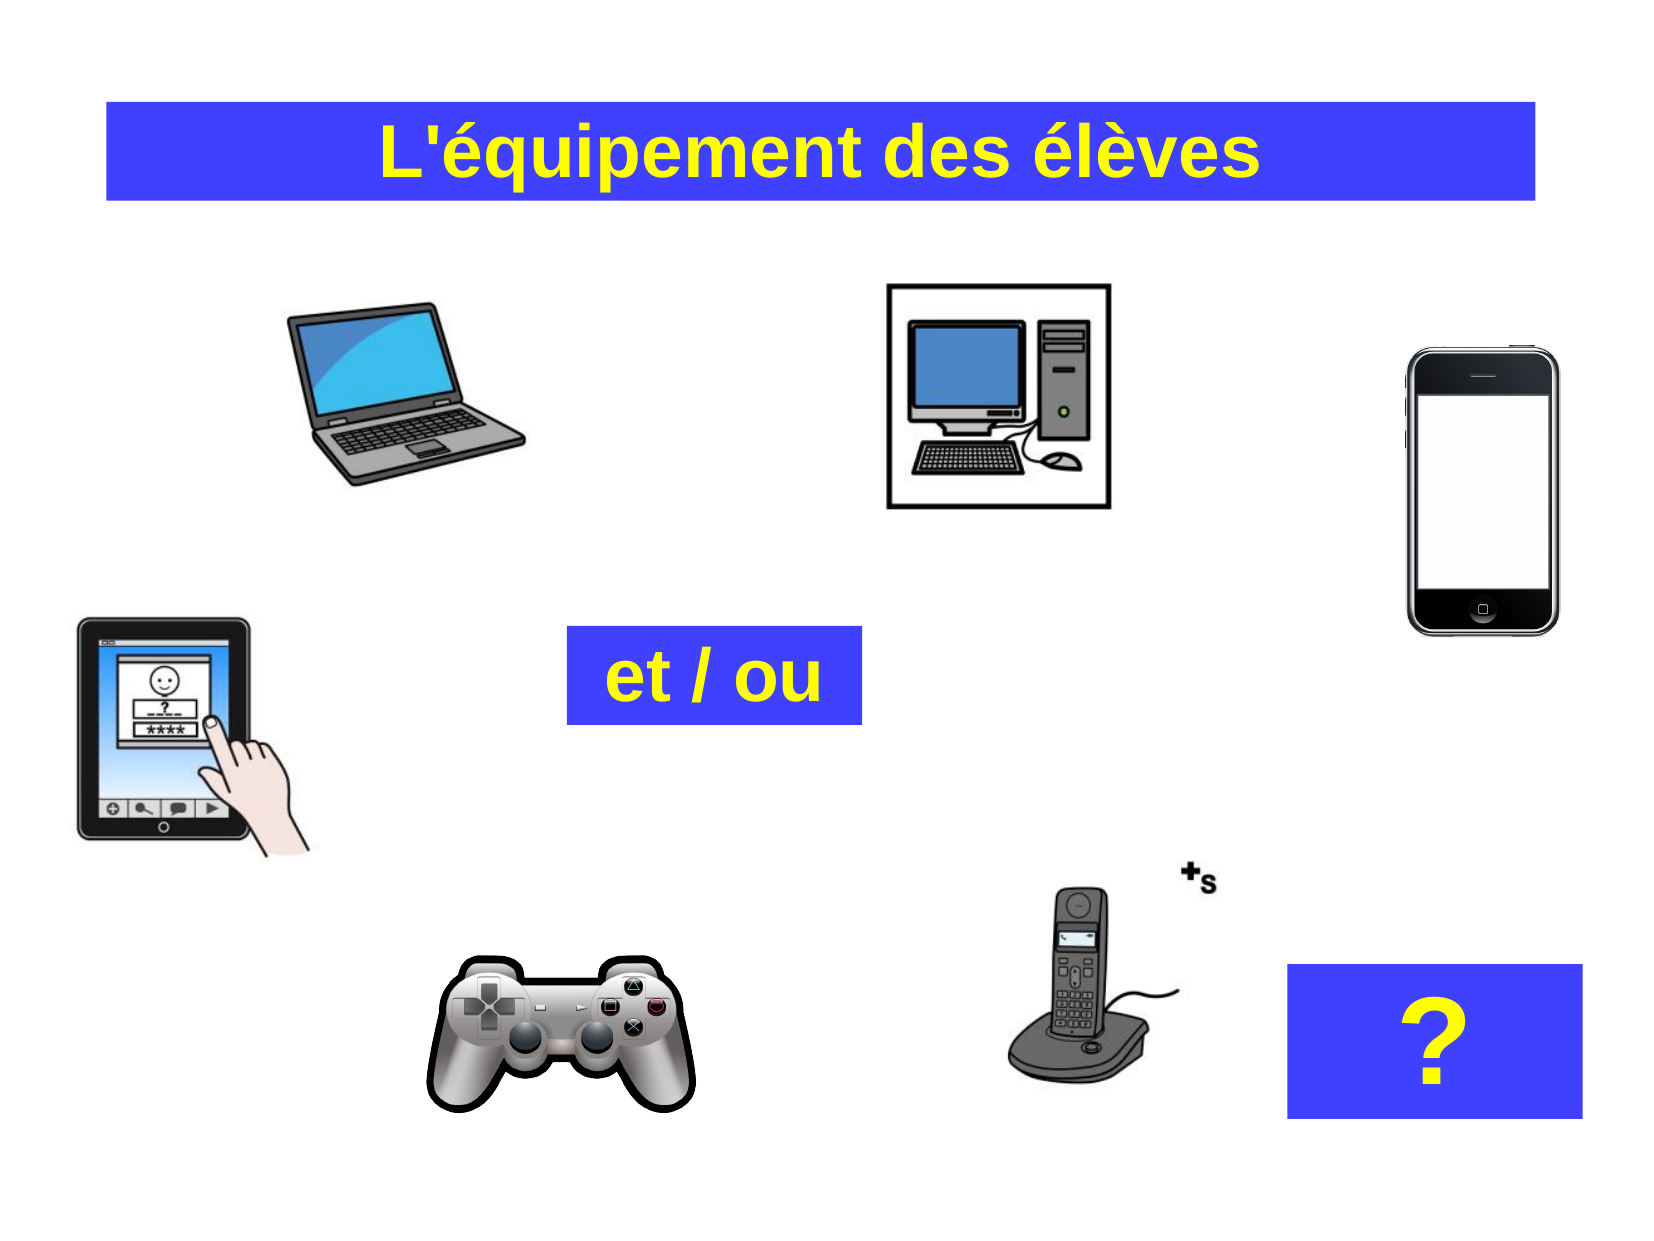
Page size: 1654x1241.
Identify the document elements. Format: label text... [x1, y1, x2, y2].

picture [281, 269, 532, 520]
text_box L'équipement des élèves [106, 101, 1536, 201]
picture [68, 612, 319, 863]
picture [968, 860, 1219, 1111]
text_box et / ou [566, 625, 863, 725]
picture [425, 909, 697, 1159]
picture [1405, 345, 1561, 638]
text_box ? [1287, 964, 1583, 1119]
picture [874, 271, 1124, 522]
